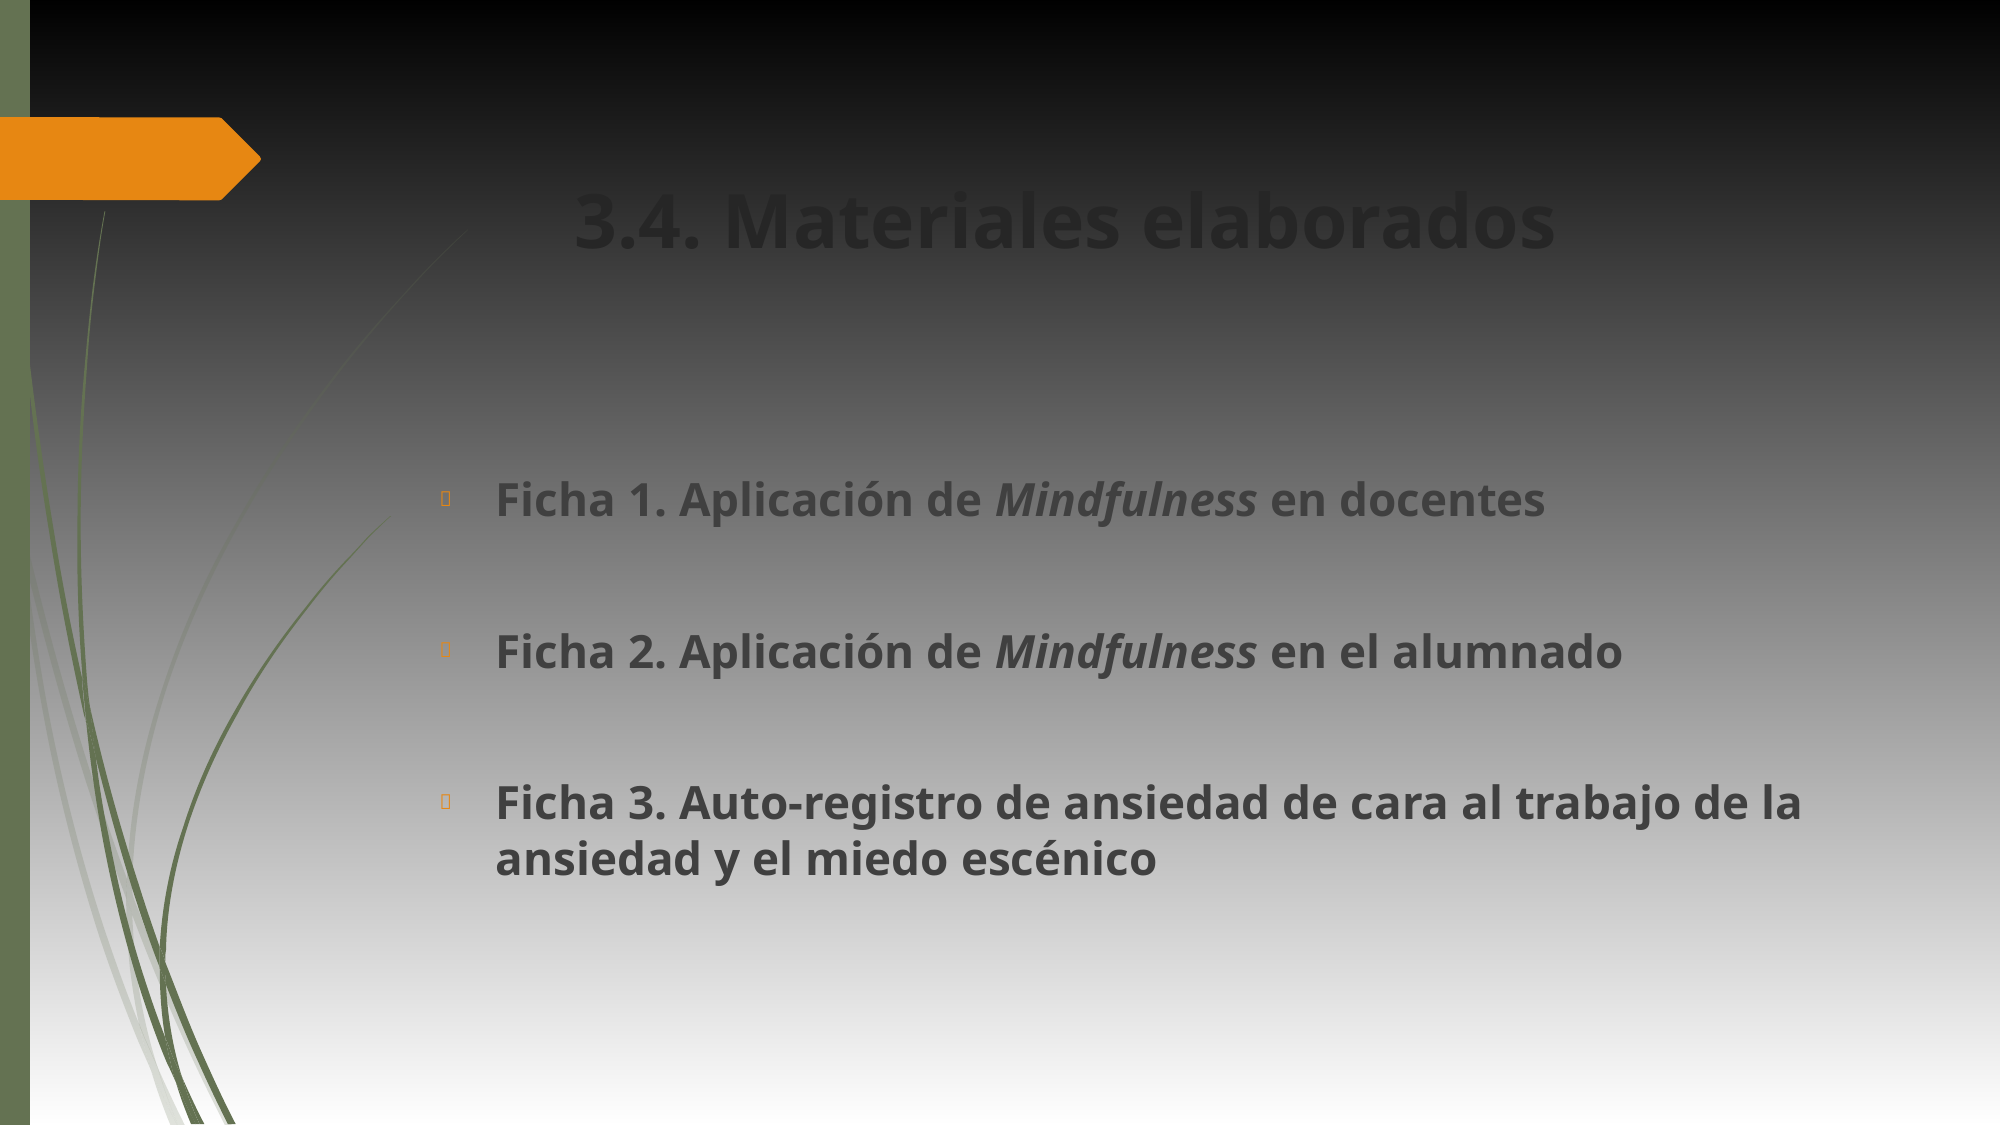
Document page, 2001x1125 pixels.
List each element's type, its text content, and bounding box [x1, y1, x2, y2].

list Ficha 1. Aplicación de Mindfulness en docentes Ficha 2. Aplicación de Mindfulness en el alumnado Ficha 3. Auto-registro de ansiedad de cara al trabajo de la ansiedad y el miedo escénico [424, 463, 1888, 967]
title 3.4. Materiales elaborados [244, 166, 1888, 377]
